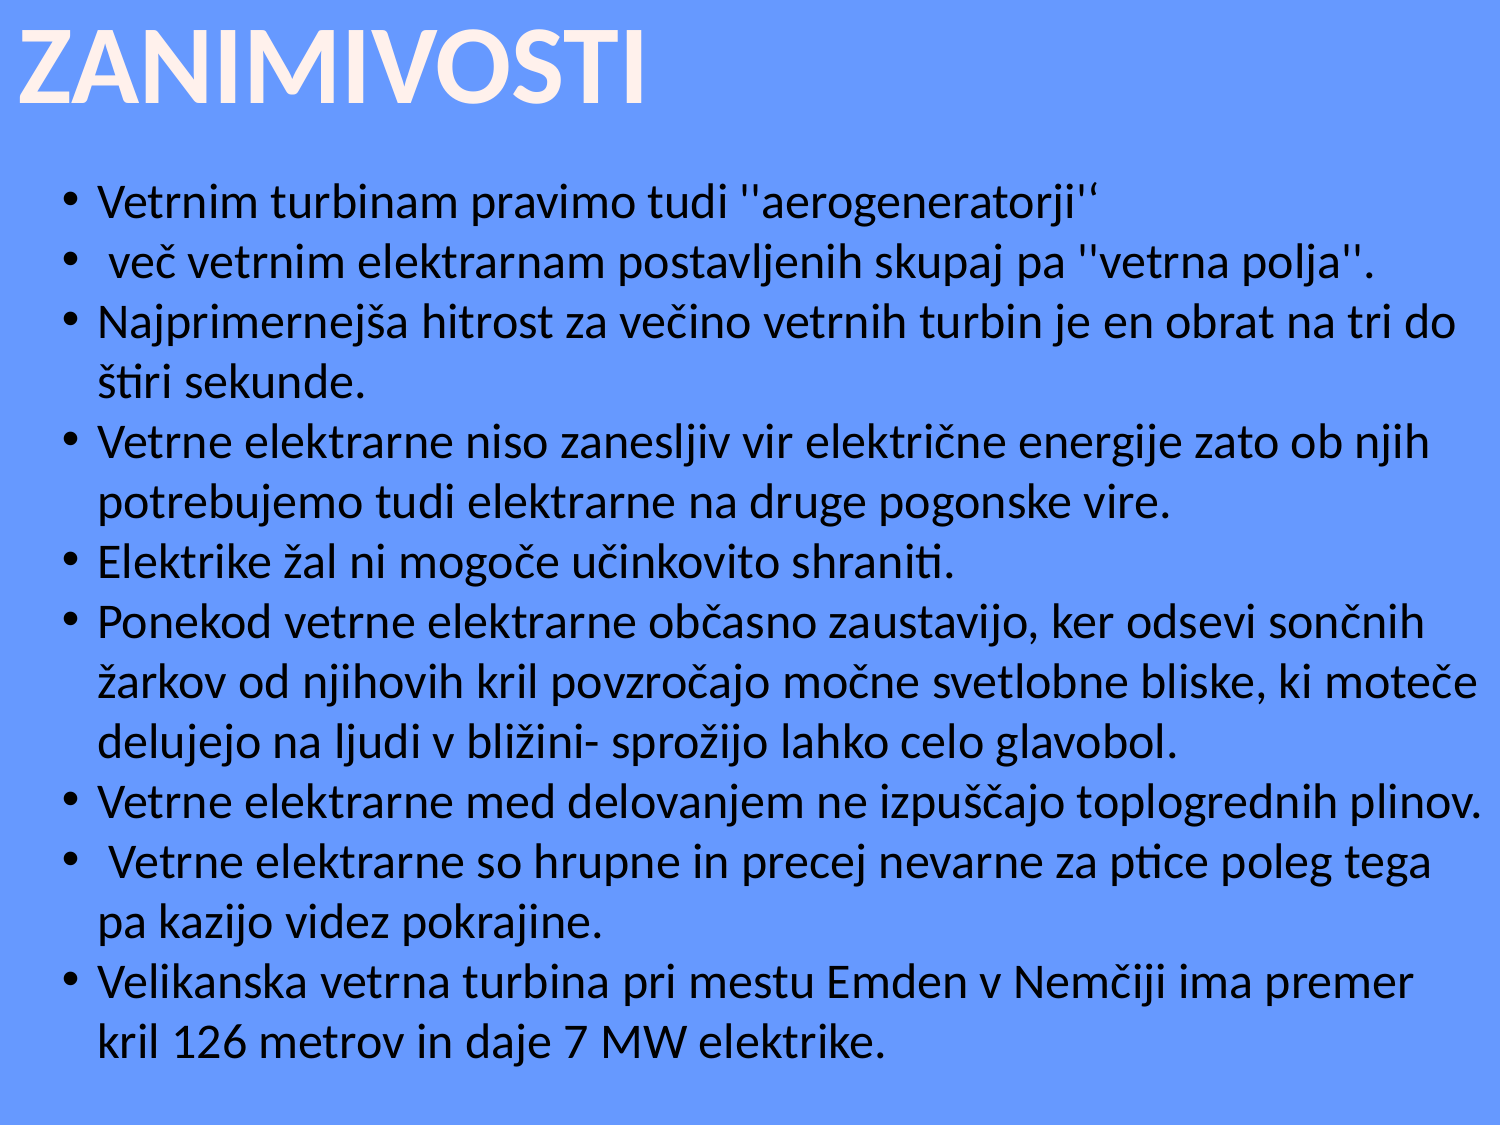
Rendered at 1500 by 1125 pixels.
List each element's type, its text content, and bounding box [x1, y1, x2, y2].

text_box ZANIMIVOSTI [3, 0, 665, 134]
text_box Vetrnim turbinam pravimo tudi ''aerogeneratorji'‘ več vetrnim elektrarnam postavljenih skupaj pa ''vetrna polja''. Najprimernejša hitrost za večino vetrnih turbin je en obrat na tri do štiri sekunde. Vetrne elektrarne niso zanesljiv vir električne energije zato ob njih potrebujemo tudi elektrarne na druge pogonske vire. Elektrike žal ni mogoče učinkovito shraniti. Ponekod vetrne elektrarne občasno zaustavijo, ker odsevi sončnih žarkov od njihovih kril povzročajo močne svetlobne bliske, ki moteče delujejo na ljudi v bližini- sprožijo lahko celo glavobol. Vetrne elektrarne med delovanjem ne izpuščajo toplogrednih plinov. Vetrne elektrarne so hrupne in precej nevarne za ptice poleg tega pa kazijo videz pokrajine. Velikanska vetrna turbina pri mestu Emden v Nemčiji ima premer kril 126 metrov in daje 7 MW elektrike. [47, 160, 1500, 1125]
